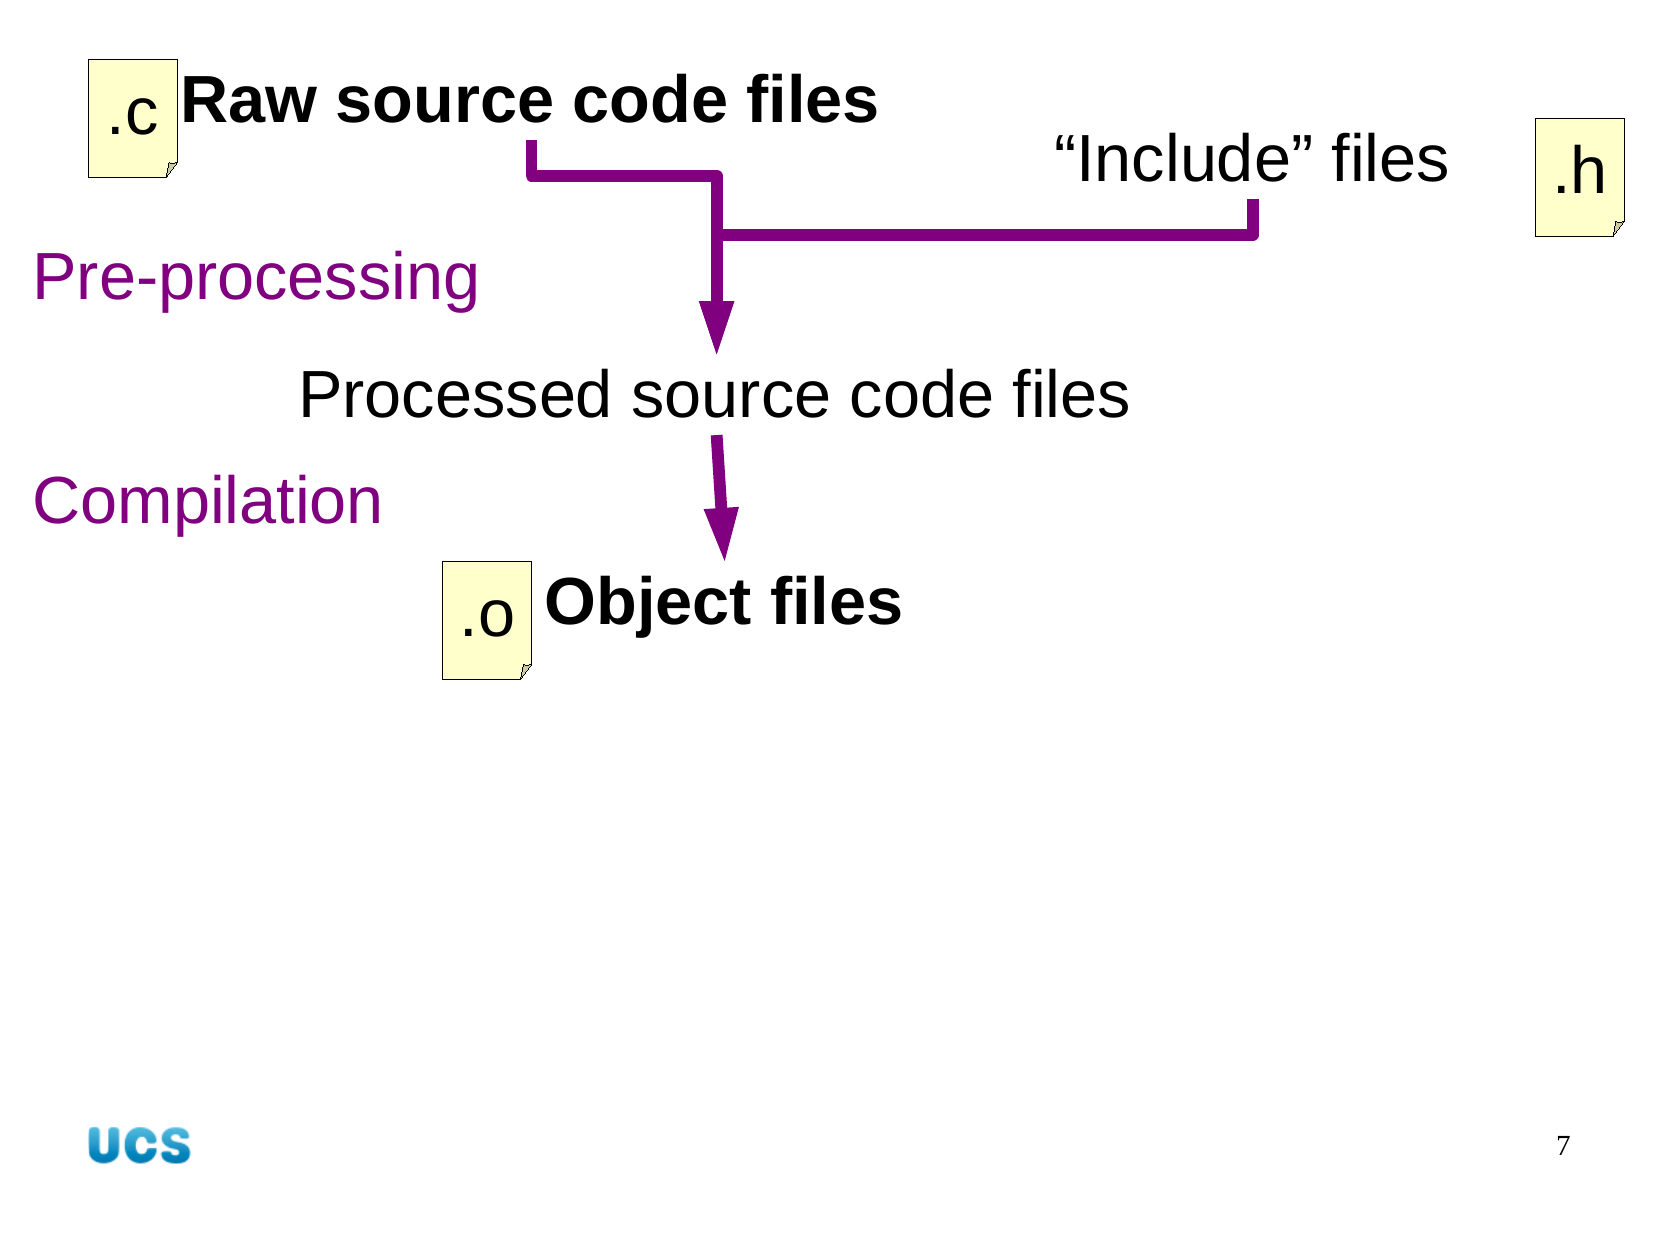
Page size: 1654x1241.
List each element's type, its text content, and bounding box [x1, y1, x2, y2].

text_box Pre-processing [29, 236, 486, 317]
text_box “Include” files [1051, 118, 1455, 199]
text_box .c [88, 59, 178, 178]
text_box Compilation [29, 460, 389, 542]
picture [88, 1126, 191, 1165]
text_box Processed source code files [295, 354, 1139, 436]
text_box Raw source code files [178, 59, 886, 140]
text_box .o [442, 561, 532, 680]
text_box .h [1535, 118, 1625, 237]
text_box Object files [541, 561, 908, 642]
